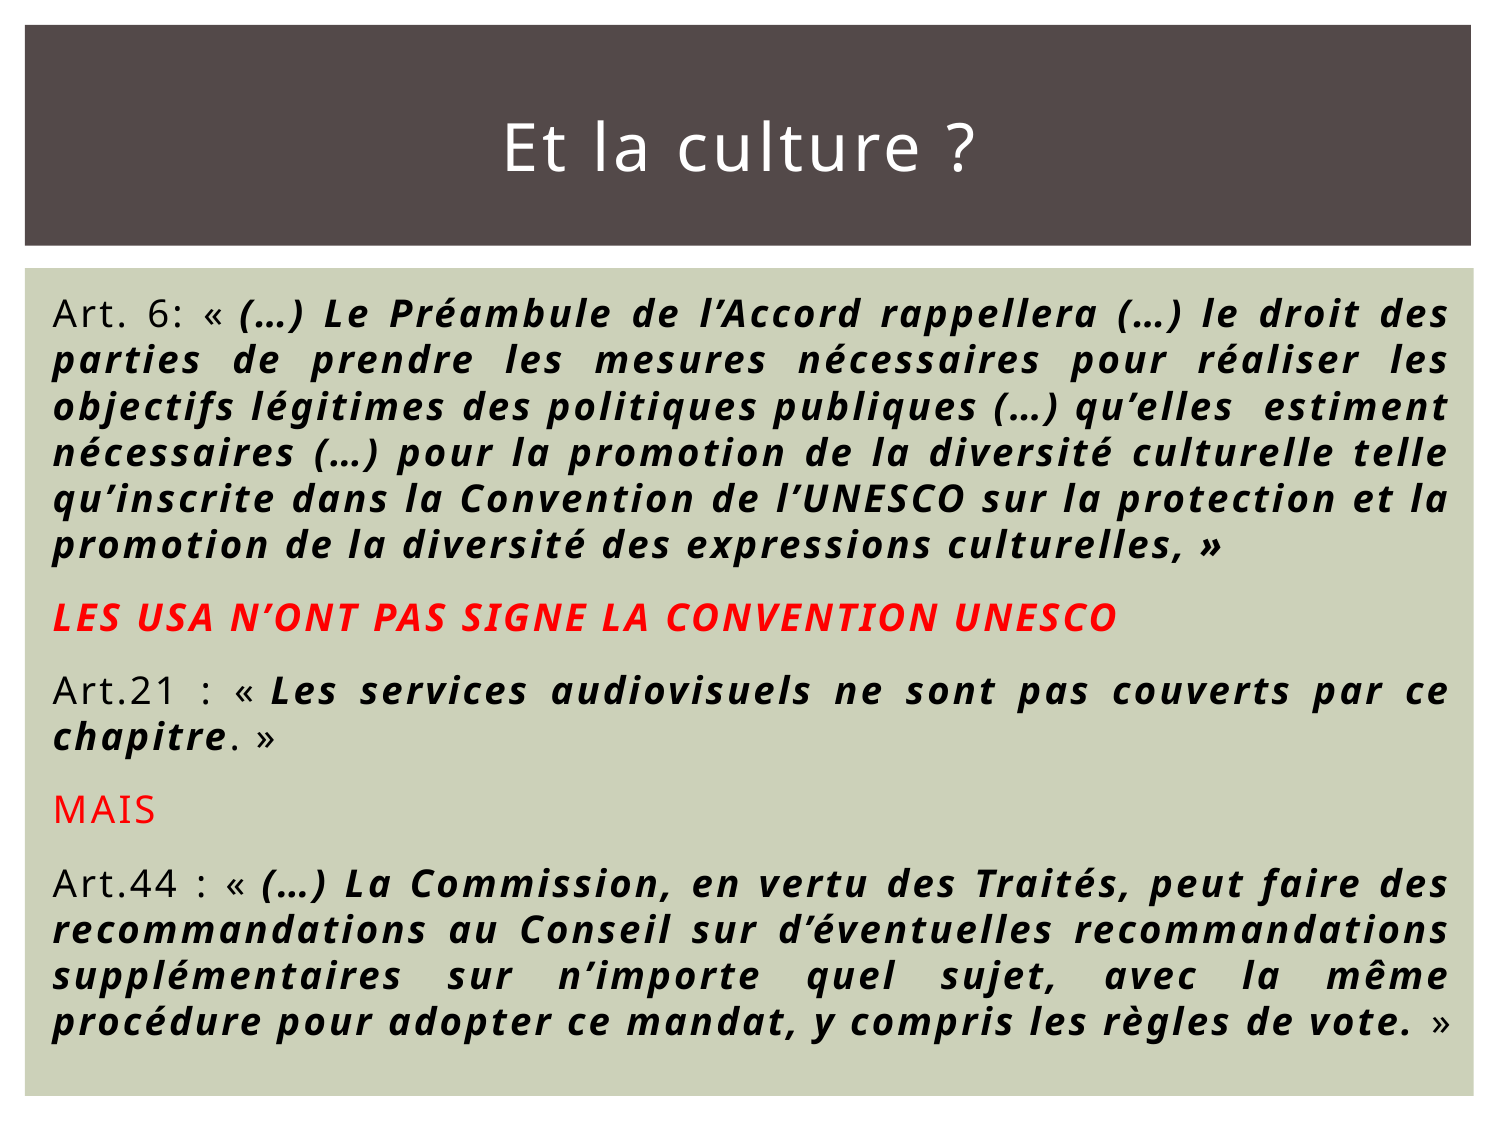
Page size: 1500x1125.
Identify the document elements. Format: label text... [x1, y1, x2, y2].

title Et la culture ? [62, 58, 1438, 232]
list Art. 6: « (…) Le Préambule de l’Accord rappellera (…) le droit des parties de prendre les mesures nécessaires pour réaliser les objectifs légitimes des politiques publiques (…) qu’elles estiment nécessaires (…) pour la promotion de la diversité culturelle telle qu’inscrite dans la Convention de l’UNESCO sur la protection et la promotion de la diversité des expressions culturelles, » LES USA N’ONT PAS SIGNE LA CONVENTION UNESCO Art.21 : « Les services audiovisuels ne sont pas couverts par ce chapitre. » MAIS Art.44 : « (…) La Commission, en vertu des Traités, peut faire des recommandations au Conseil sur d’éventuelles recommandations supplémentaires sur n’importe quel sujet, avec la même procédure pour adopter ce mandat, y compris les règles de vote. » [30, 281, 1469, 1096]
